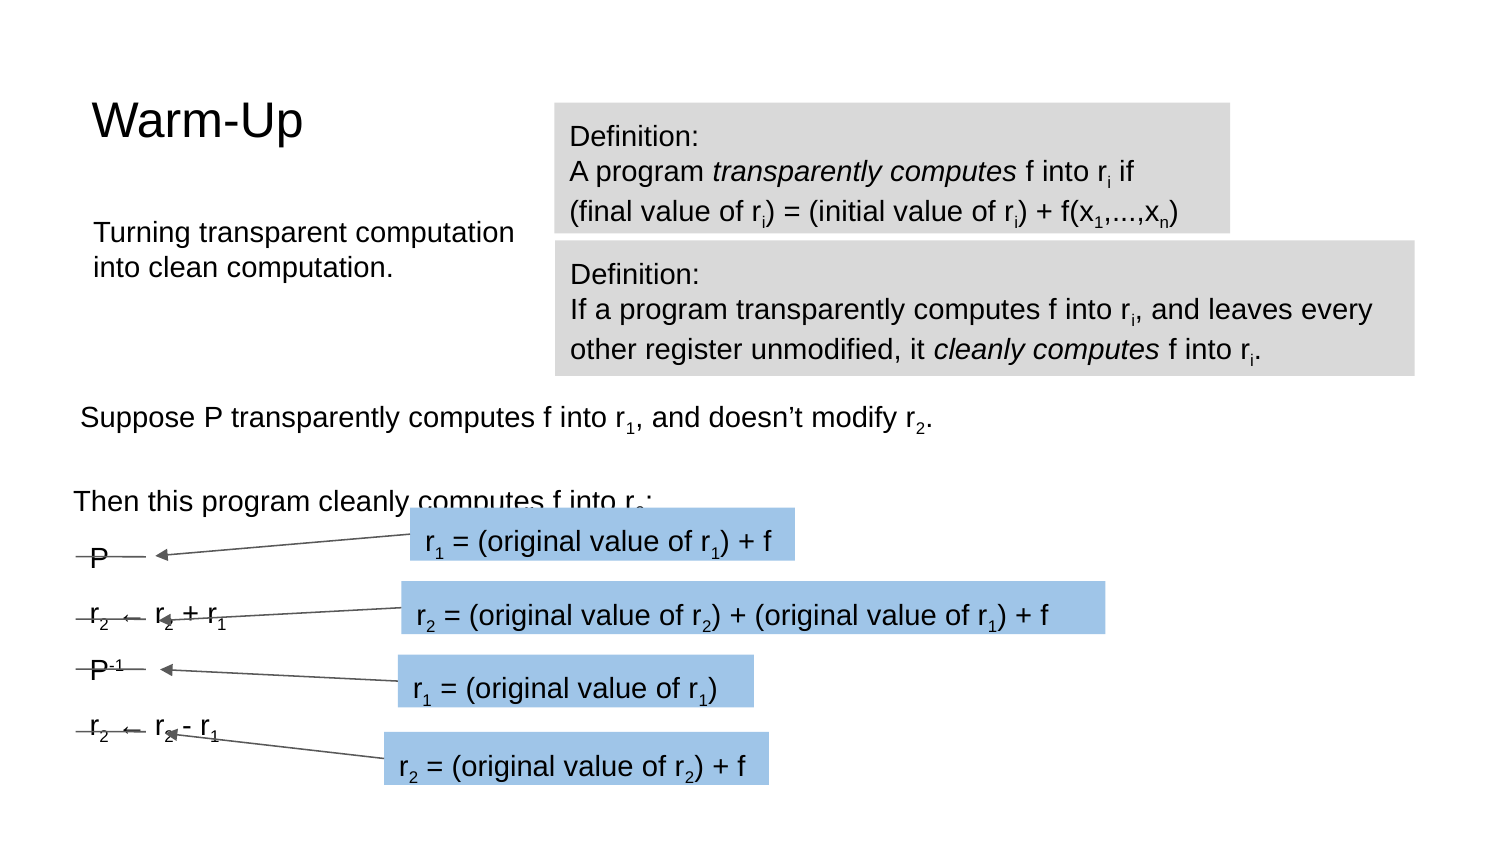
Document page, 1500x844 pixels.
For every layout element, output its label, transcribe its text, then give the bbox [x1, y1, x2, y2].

text_box r1 = (original value of r1) + f [410, 507, 795, 561]
text_box Turning transparent computation into clean computation. [78, 197, 533, 251]
text_box Then this program cleanly computes f into r2: P r2 ← r2 + r1 P-1 r2 ← r2 - r1 [58, 447, 687, 710]
text_box Definition: If a program transparently computes f into ri, and leaves every other register unmodified, it cleanly computes f into ri. [555, 240, 1415, 376]
text_box r1 = (original value of r1) [397, 654, 754, 708]
text_box r2 = (original value of r2) + (original value of r1) + f [401, 581, 1106, 635]
text_box Definition: A program transparently computes f into ri if (final value of ri) = (initial value of ri) + f(x1,...,xn) [554, 102, 1231, 234]
text_box r2 = (original value of r2) + f [384, 731, 769, 785]
text_box Warm-Up [76, 72, 340, 156]
text_box Suppose P transparently computes f into r1, and doesn’t modify r2. [65, 383, 970, 437]
